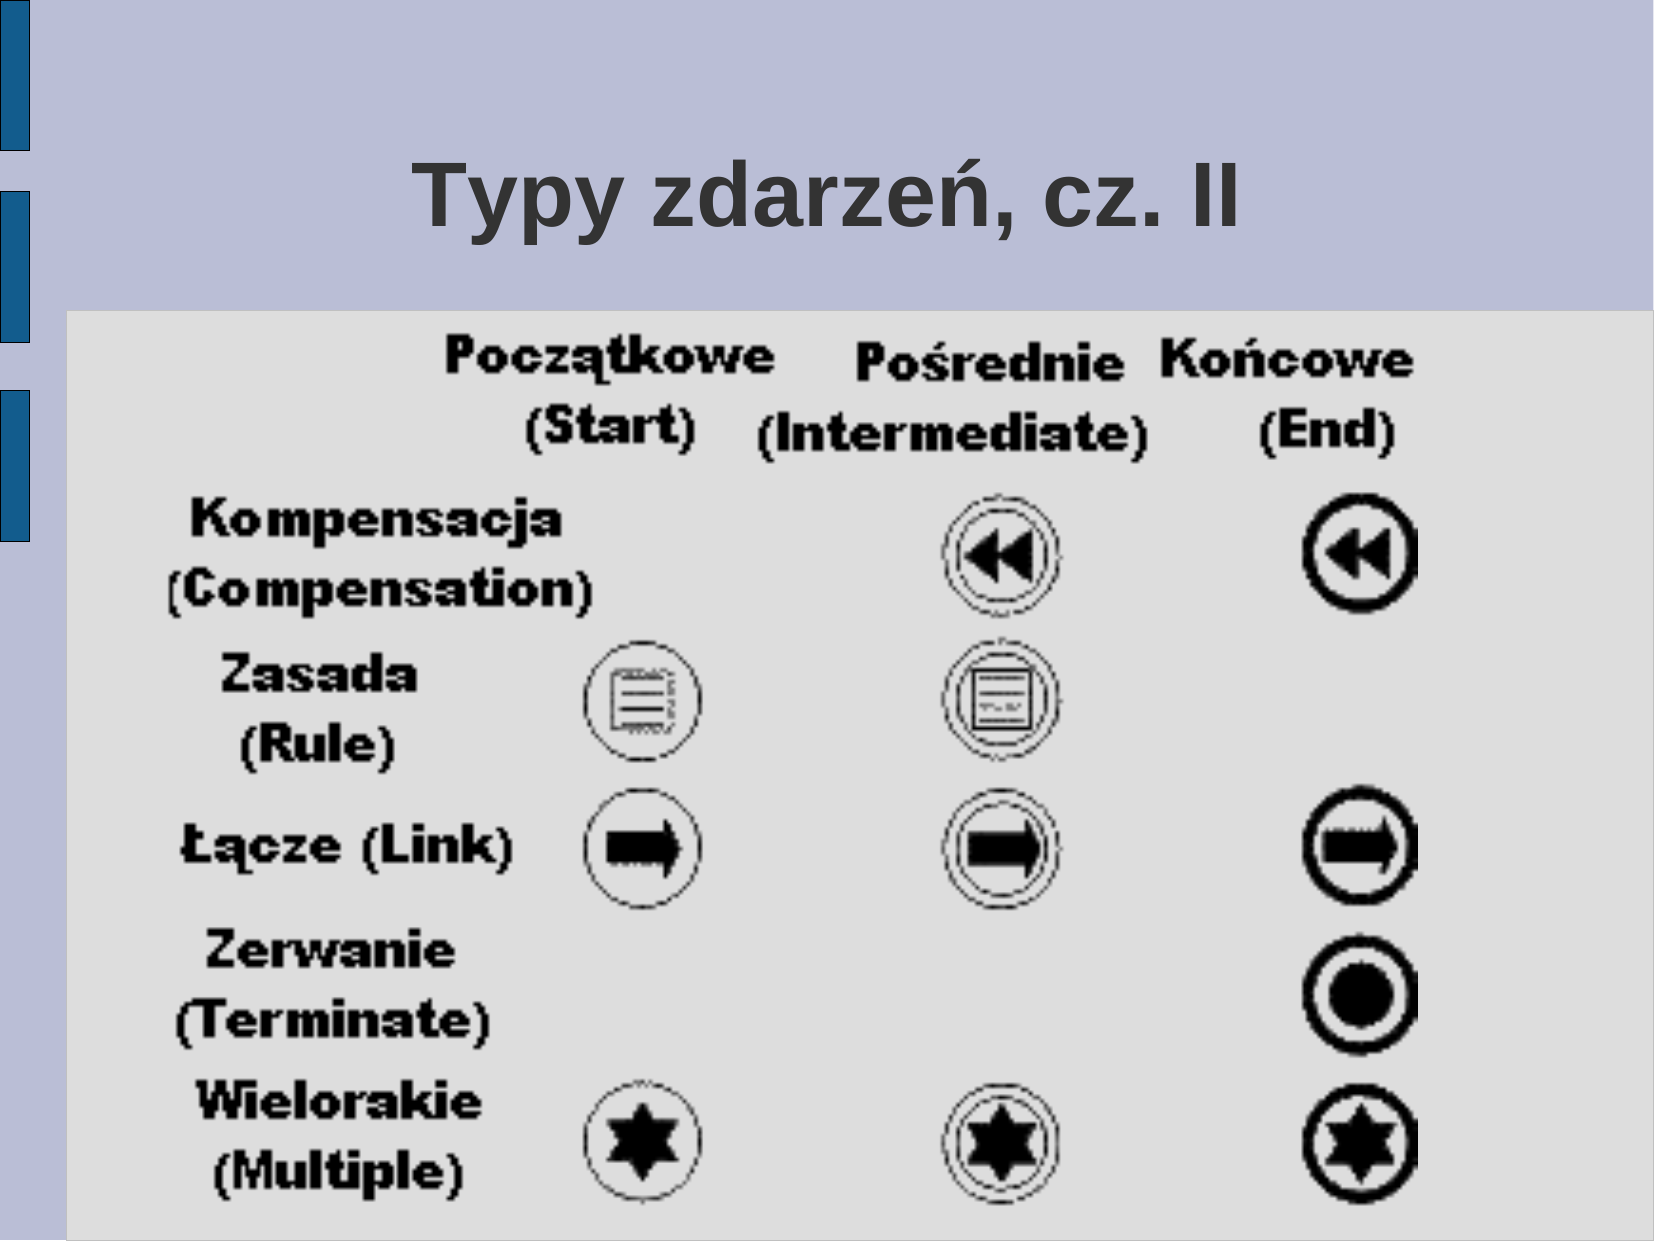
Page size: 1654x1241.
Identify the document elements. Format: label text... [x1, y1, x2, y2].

title Typy zdarzeń, cz. II [121, 91, 1534, 299]
picture [163, 324, 1418, 1229]
